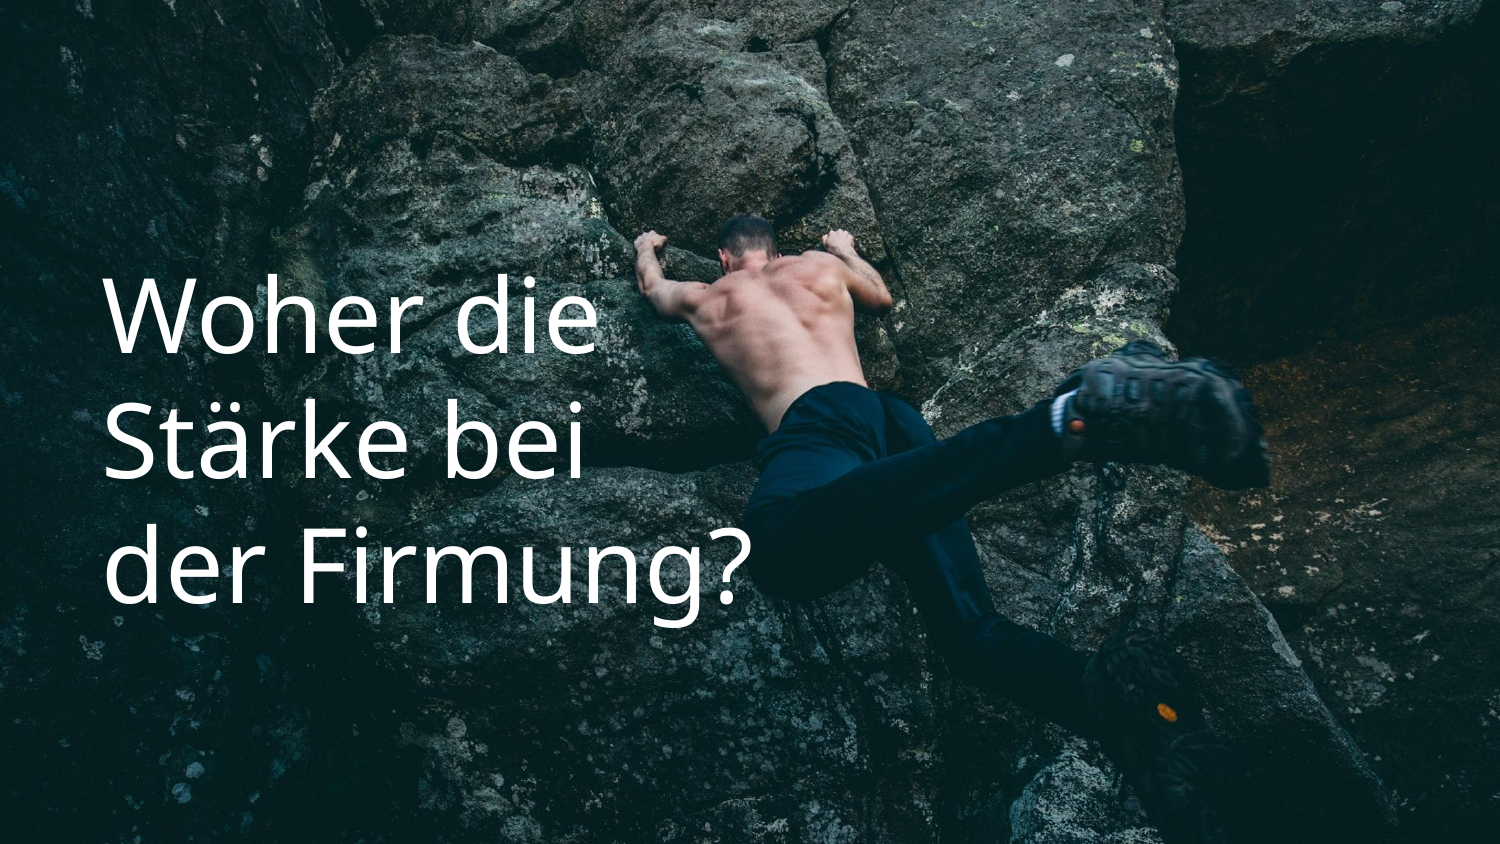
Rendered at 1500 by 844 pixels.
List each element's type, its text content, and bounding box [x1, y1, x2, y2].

text_box Woher die Stärke bei der Firmung? [86, 234, 838, 640]
picture [0, 0, 1500, 844]
